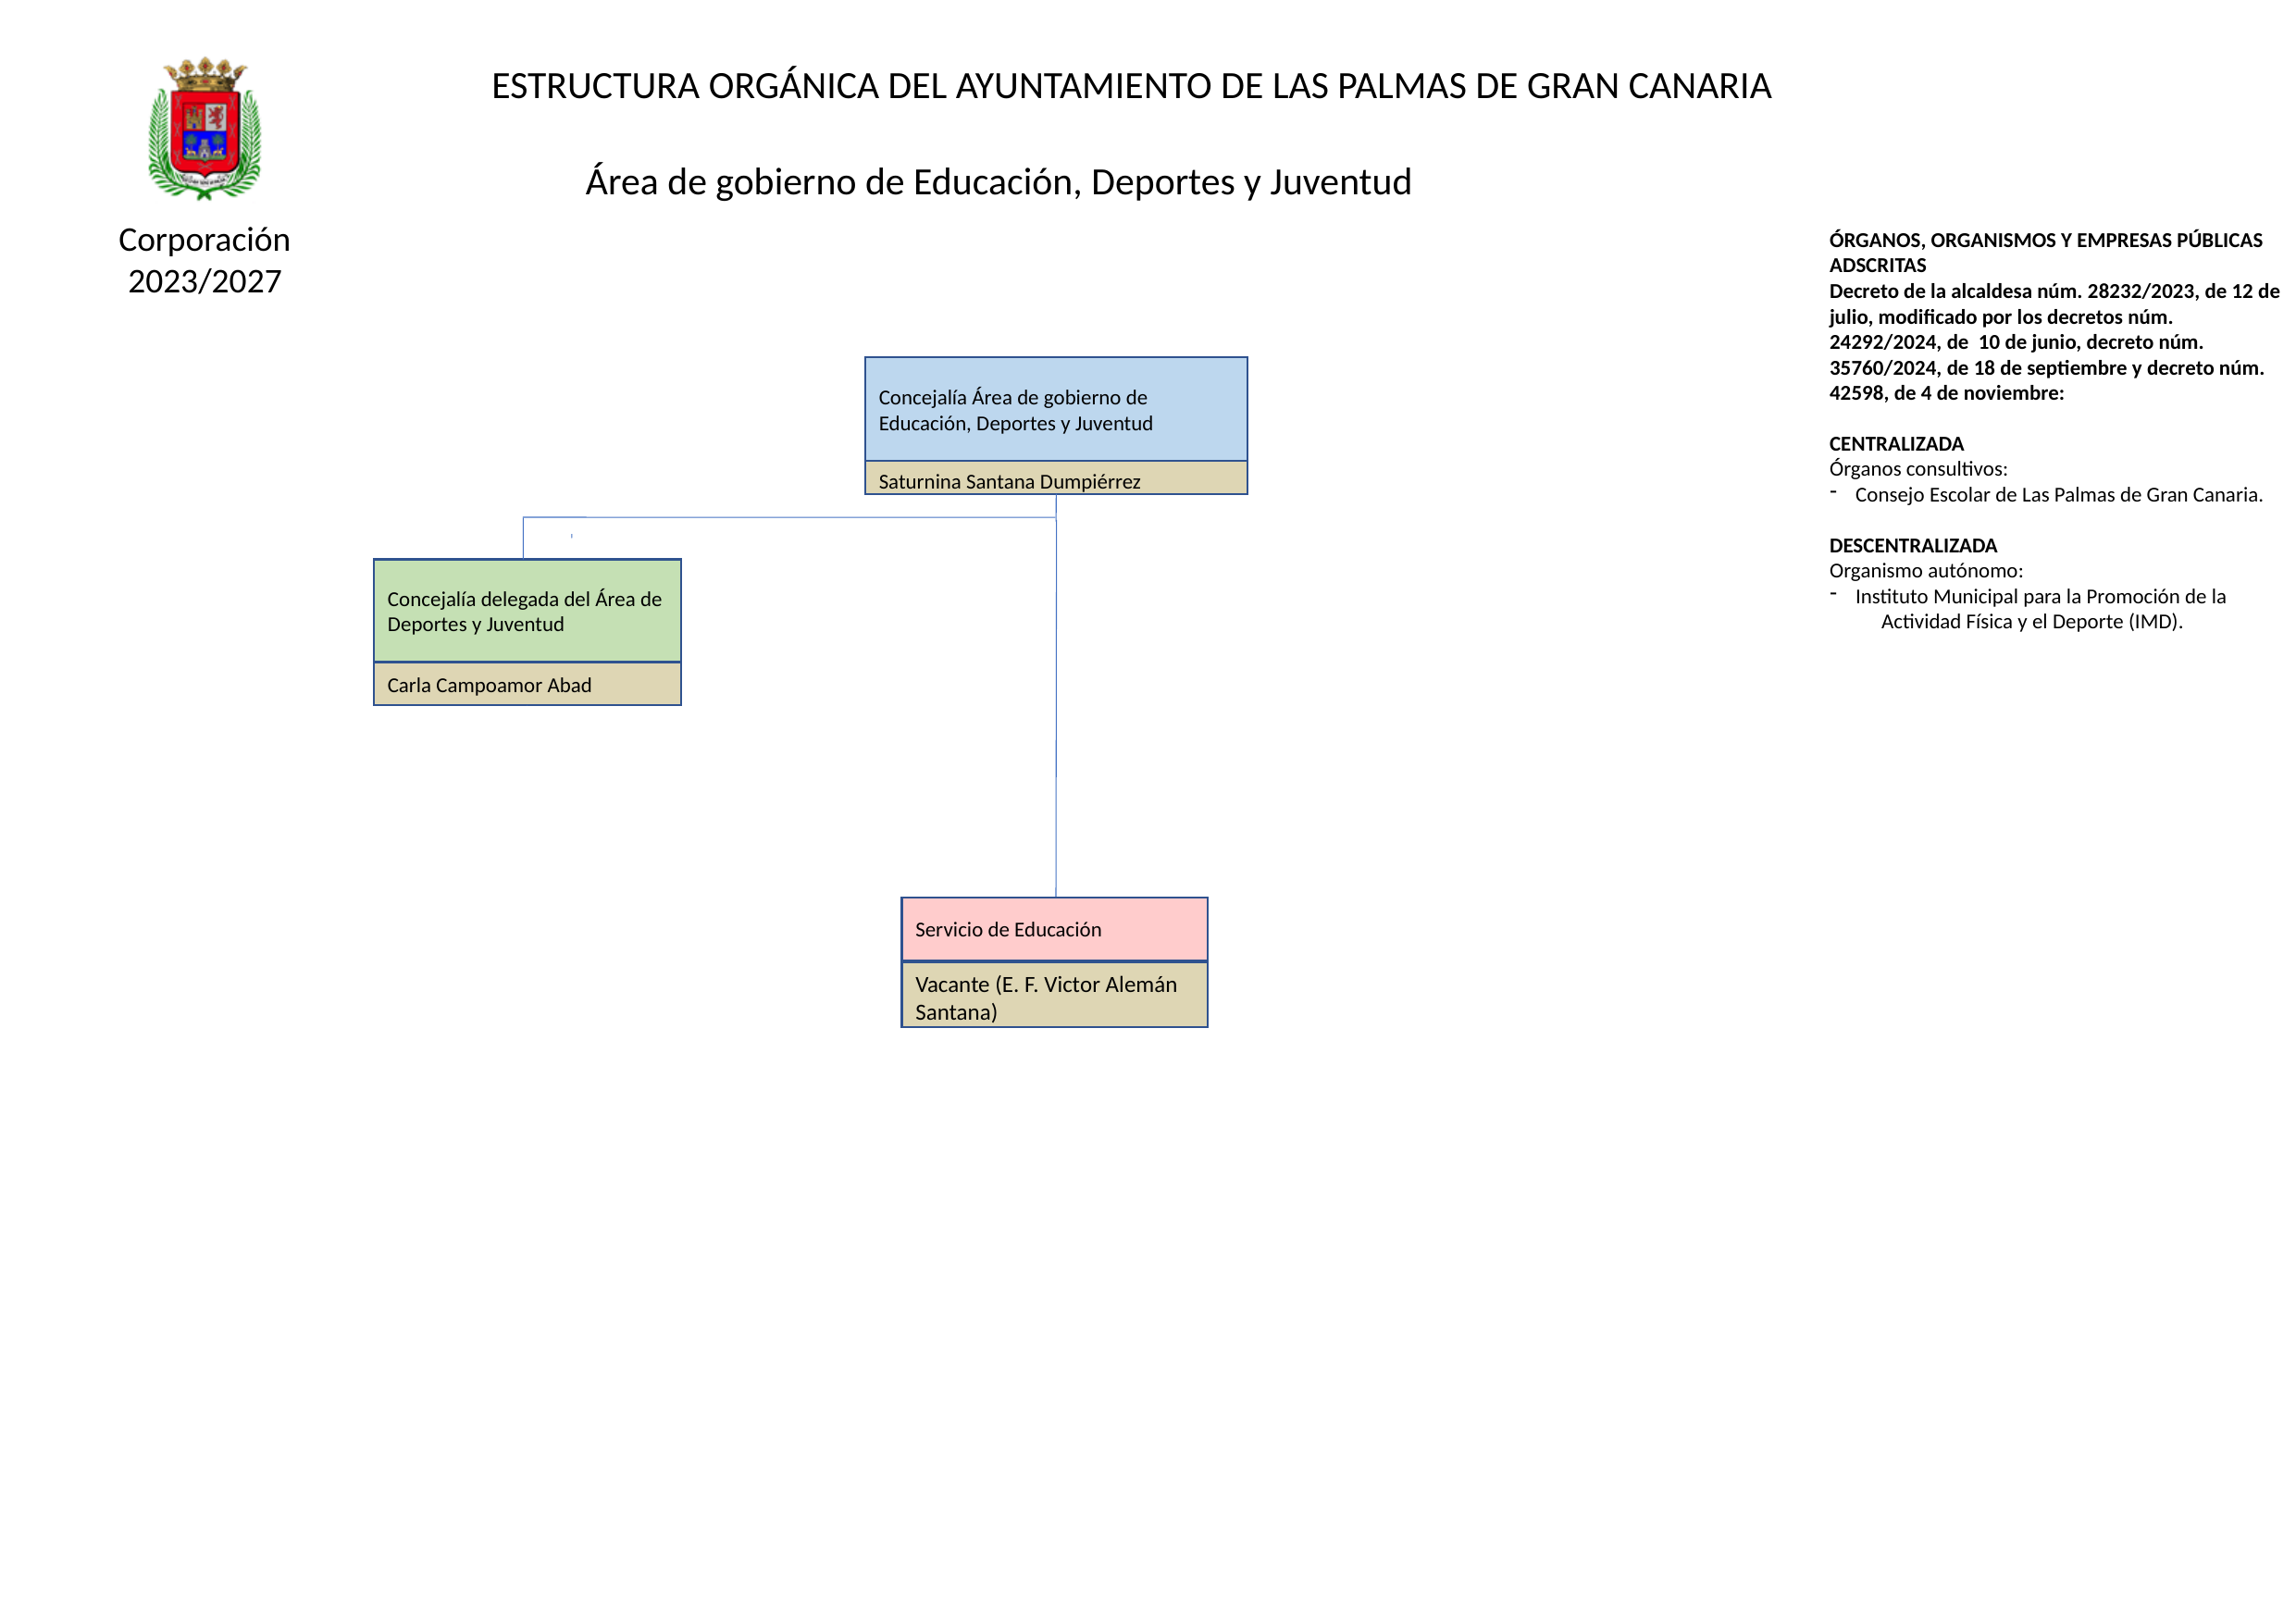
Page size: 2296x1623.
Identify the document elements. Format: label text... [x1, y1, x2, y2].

text_box Carla Campoamor Abad [374, 663, 681, 705]
text_box Área de gobierno de Educación, Deportes y Juventud [572, 149, 1459, 209]
text_box Concejalía delegada del Área de Deportes y Juventud [374, 559, 681, 663]
text_box Corporación 2023/2027 [82, 209, 328, 306]
text_box Saturnina Santana Dumpiérrez [865, 461, 1247, 494]
picture [146, 53, 263, 204]
text_box ESTRUCTURA ORGÁNICA DEL AYUNTAMIENTO DE LAS PALMAS DE GRAN CANARIA [478, 53, 1787, 113]
text_box Servicio de Educación [901, 898, 1208, 960]
text_box ÓRGANOS, ORGANISMOS Y EMPRESAS PÚBLICAS ADSCRITAS Decreto de la alcaldesa núm. 28232/2023, de 12 de julio, modificado por los decretos núm. 24292/2024, de 10 de junio, decreto núm. 35760/2024, de 18 de septiembre y decreto núm. 42598, de 4 de noviembre: CENTRALIZADA Órganos consultivos: Consejo Escolar de Las Palmas de Gran Canaria. DESCENTRALIZADA Organismo autónomo: Instituto Municipal para la Promoción de la Actividad Física y el Deporte (IMD). [1816, 219, 2295, 640]
text_box Vacante (E. F. Victor Alemán Santana) [901, 962, 1208, 1027]
text_box Concejalía Área de gobierno de Educación, Deportes y Juventud [865, 357, 1247, 461]
